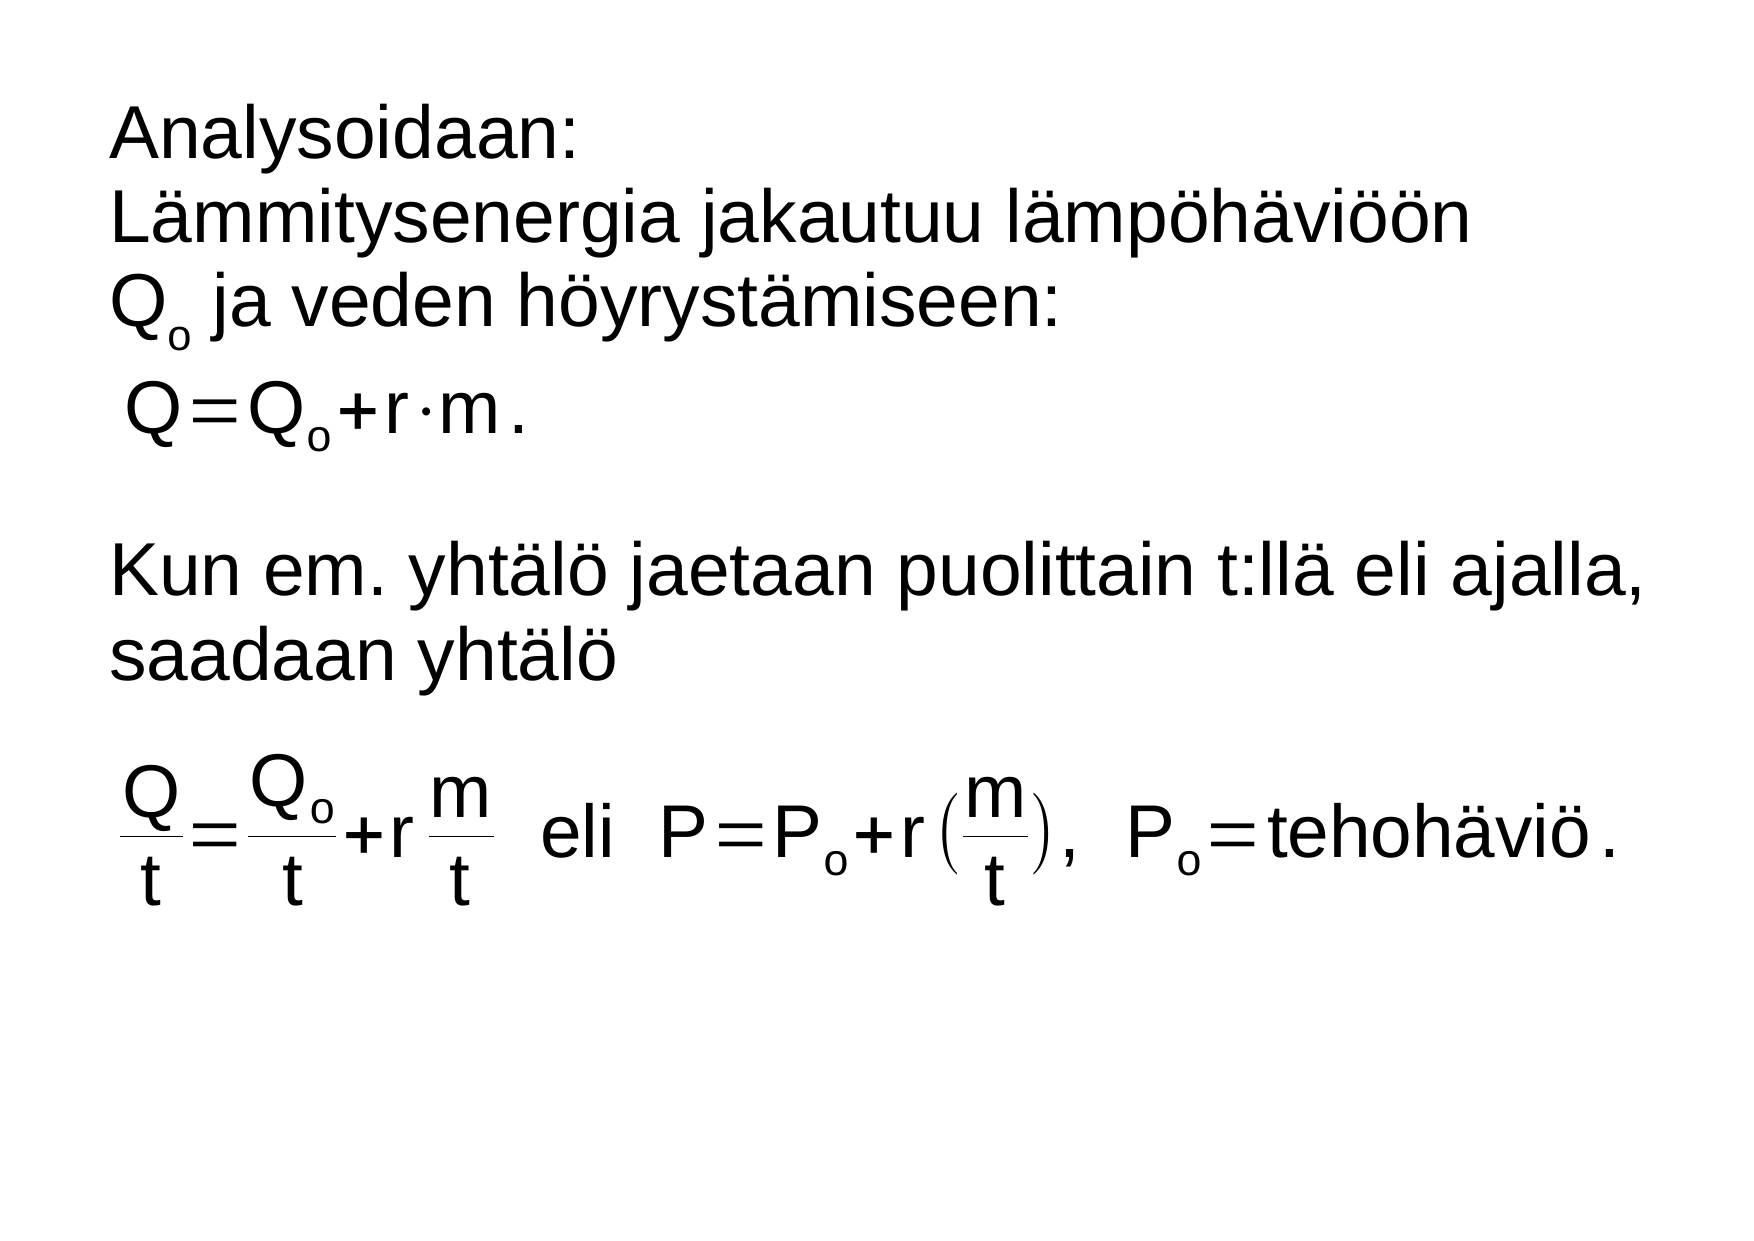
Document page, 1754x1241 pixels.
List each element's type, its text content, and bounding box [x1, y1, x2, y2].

chart [118, 366, 536, 462]
chart [113, 738, 1627, 922]
text_box Analysoidaan: Lämmitysenergia jakautuu lämpöhäviöön Qo ja veden höyrystämiseen: Kun em. yhtälö jaetaan puolittain t:llä eli ajalla, saadaan yhtälö [94, 82, 1684, 1124]
